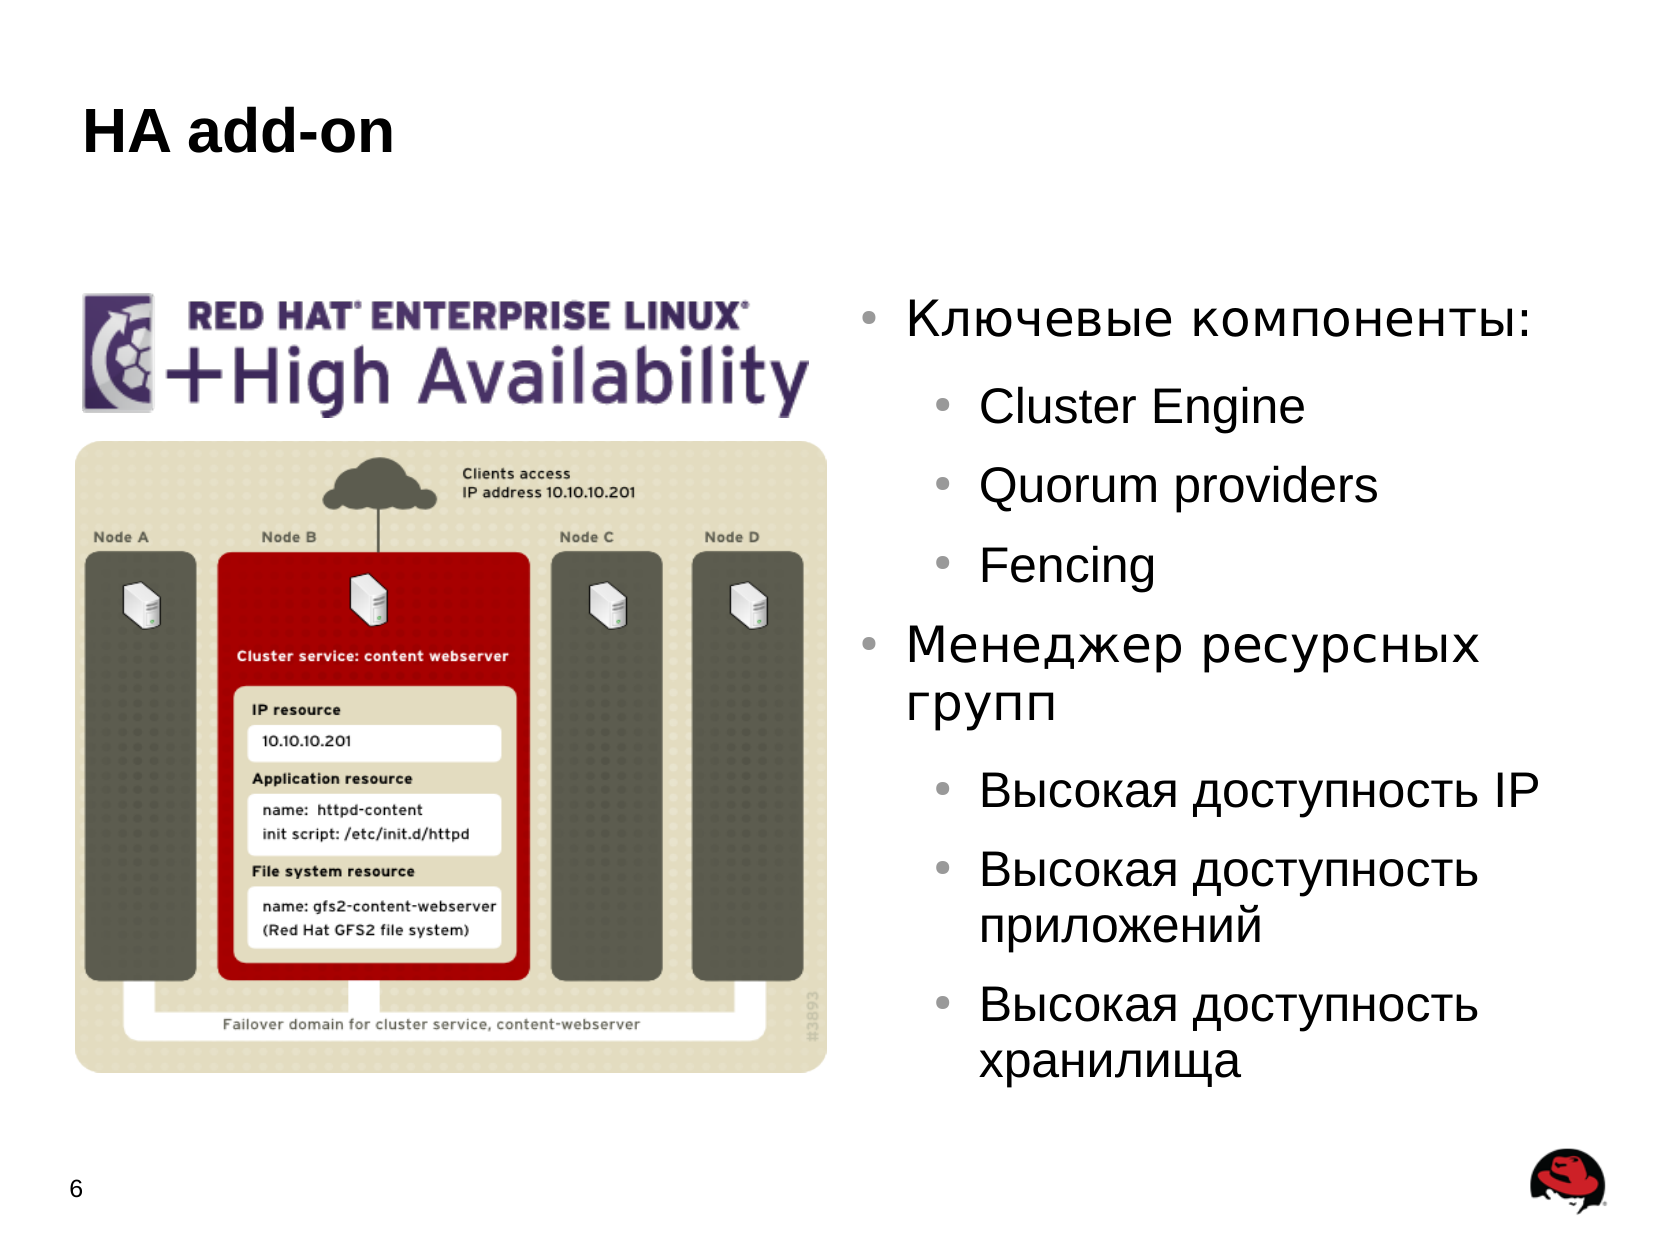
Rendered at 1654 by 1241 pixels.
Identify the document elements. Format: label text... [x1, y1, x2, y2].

picture [1529, 1146, 1613, 1224]
picture [82, 293, 809, 418]
picture [75, 441, 827, 1073]
title HA add-on [82, 37, 1571, 226]
list Ключевые компоненты: Cluster Engine Quorum providers Fencing Менеджер ресурсных групп Высокая доступность IP Высокая доступность приложений Высокая доступность хранилища [845, 290, 1572, 1109]
